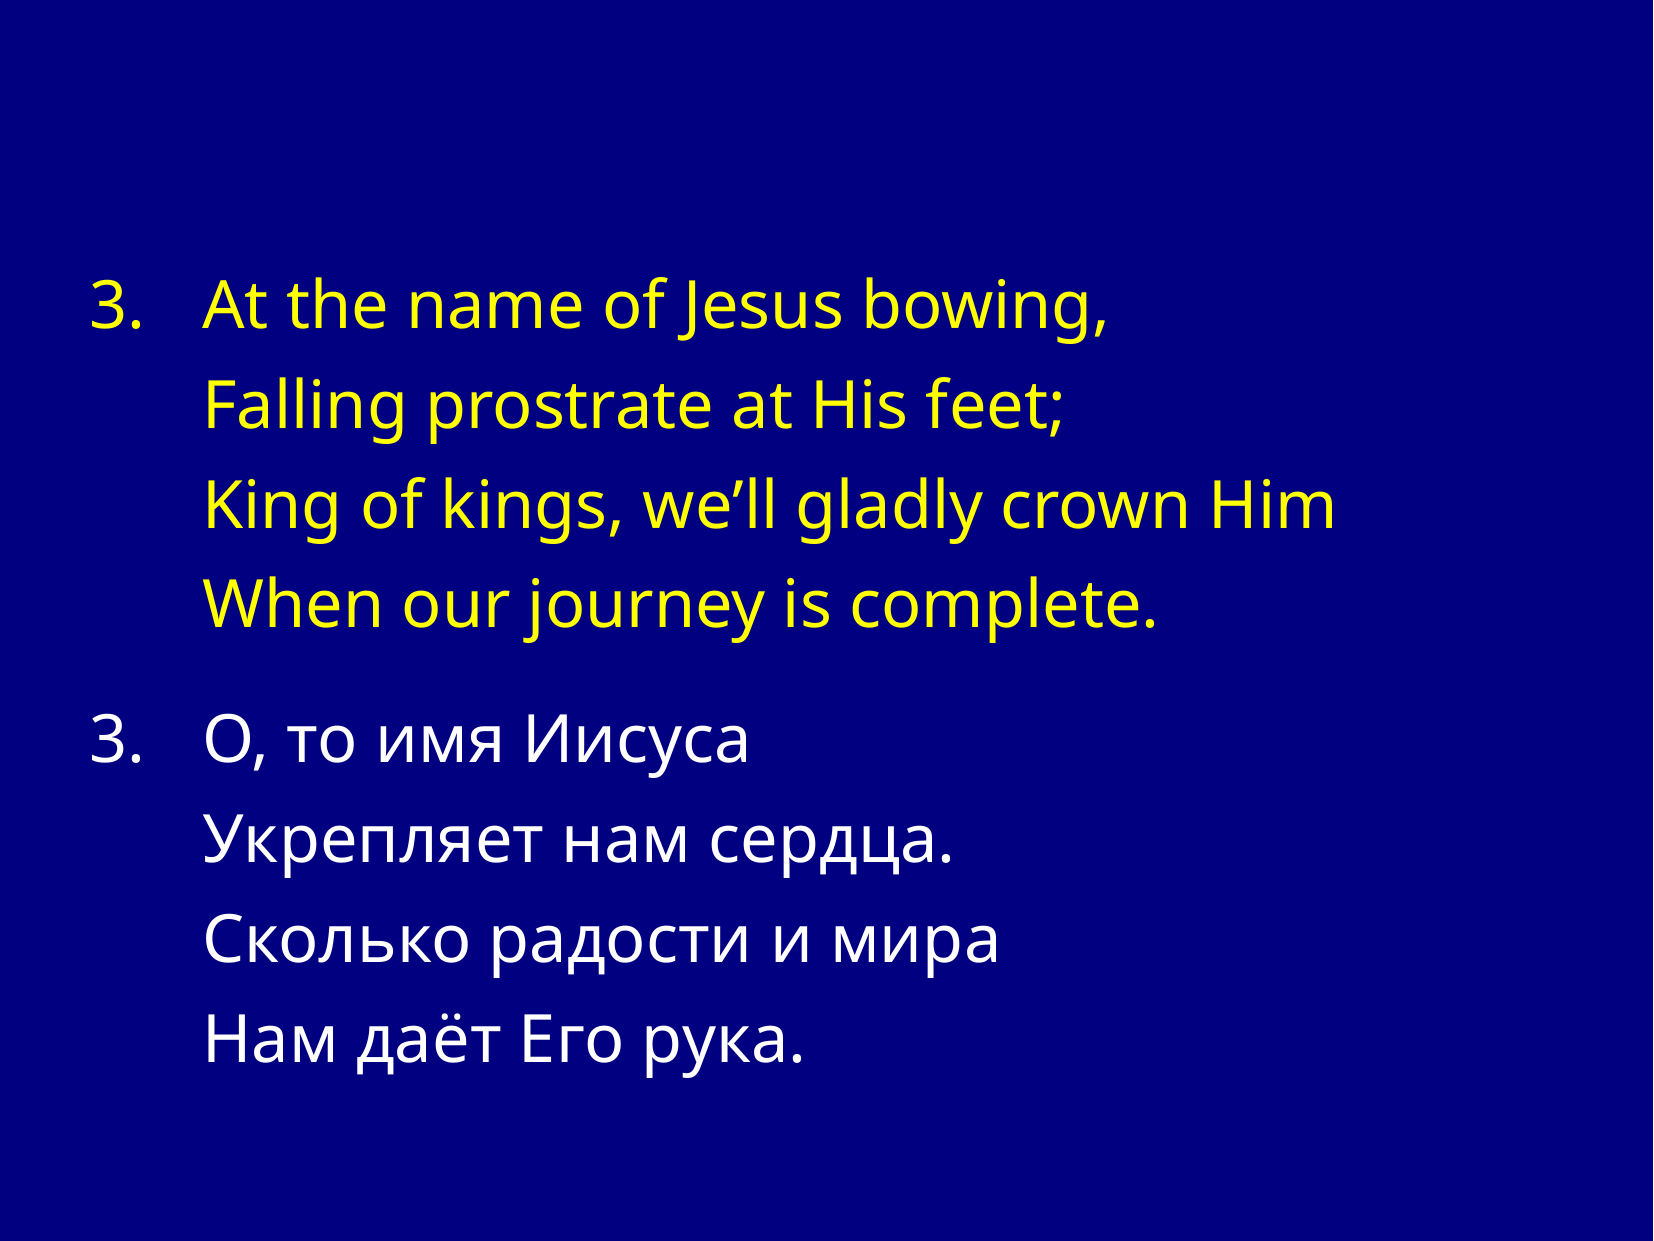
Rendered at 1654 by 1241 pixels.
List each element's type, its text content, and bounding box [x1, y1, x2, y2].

text_box 3. О, то имя Иисуса Укрепляет нам сердца. Сколько радости и мира Нам даёт Его рука. [75, 675, 1576, 1163]
text_box 3. At the name of Jesus bowing, Falling prostrate at His feet; King of kings, we’ll gladly crown Him When our journey is complete. [75, 150, 1576, 638]
